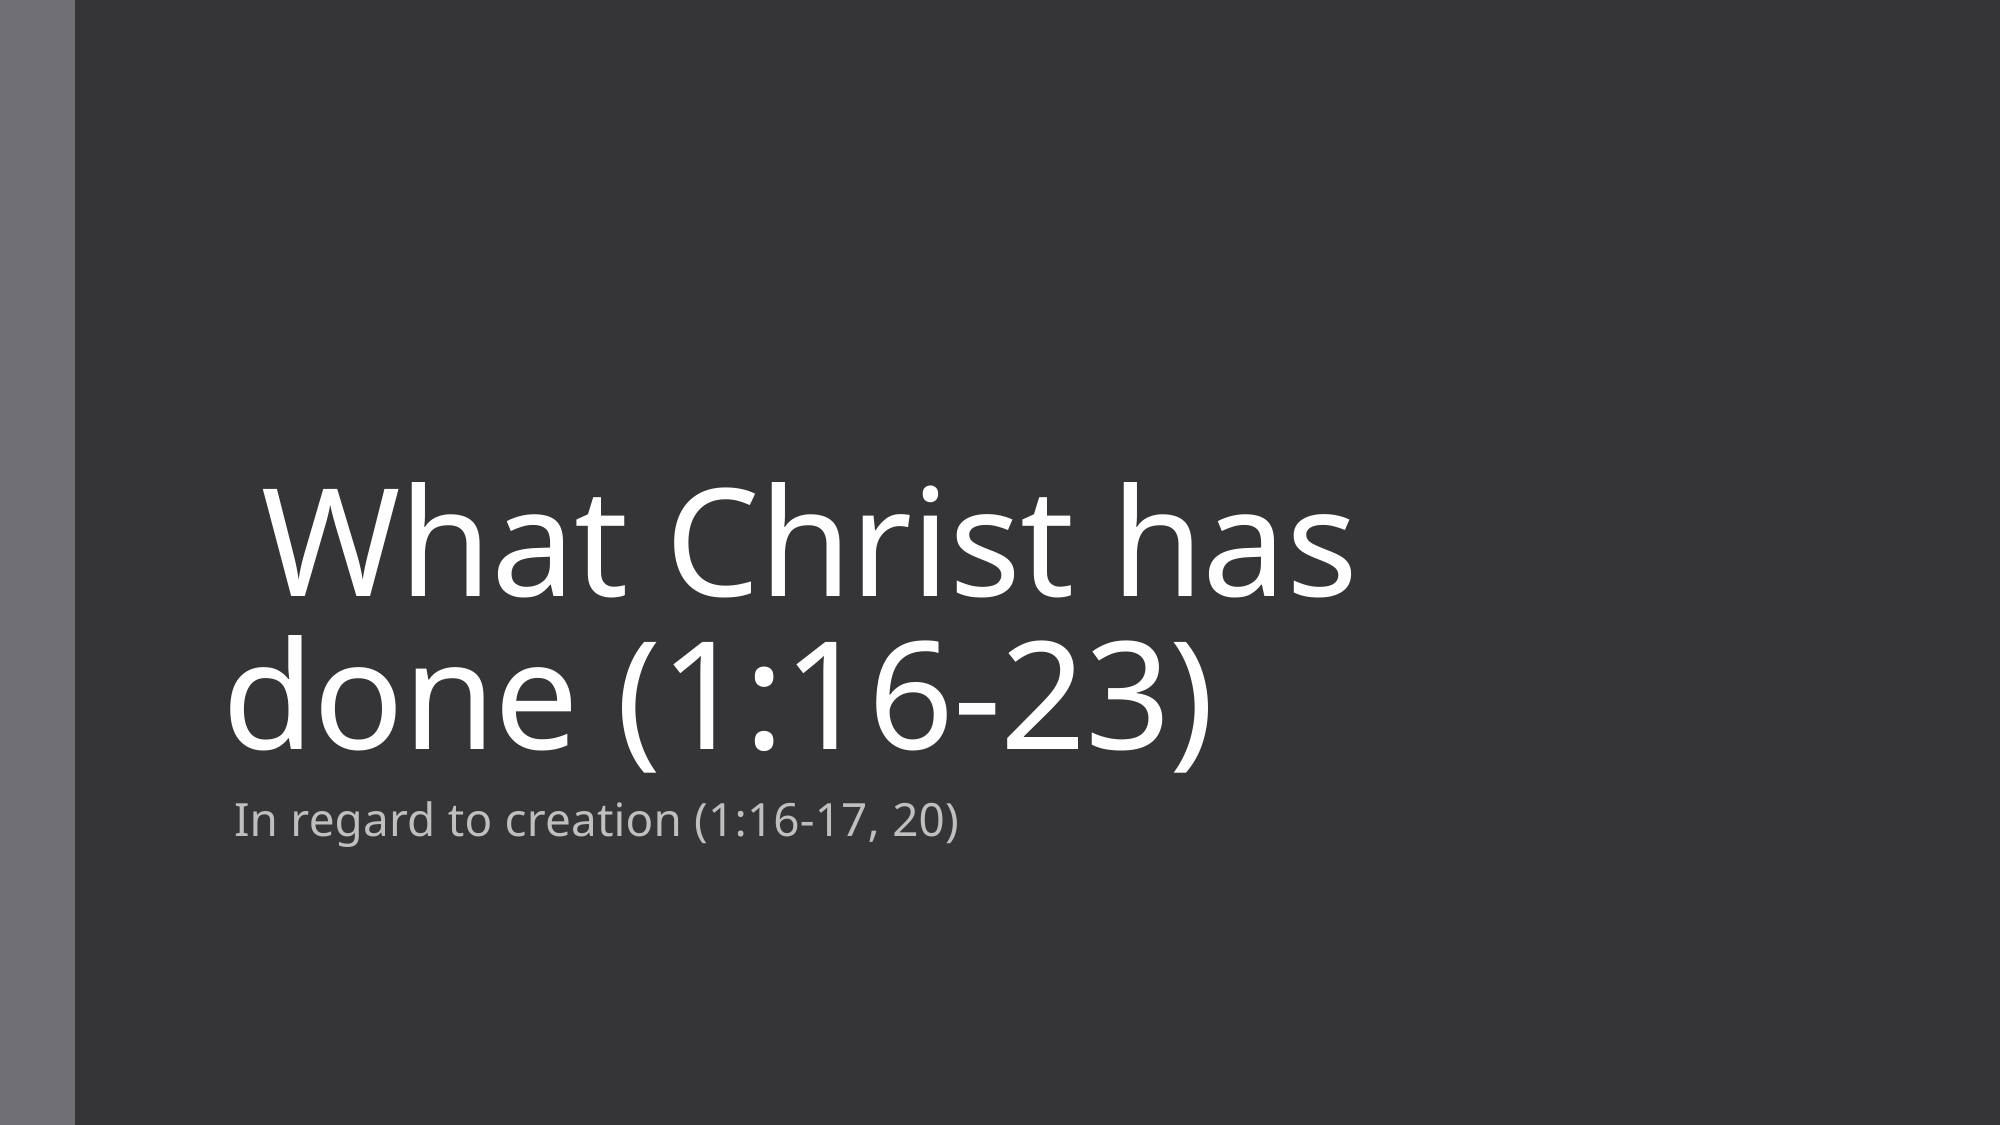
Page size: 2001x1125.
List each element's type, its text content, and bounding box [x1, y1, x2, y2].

subtitle In regard to creation (1:16-17, 20) [206, 787, 1752, 1066]
title What Christ has done (1:16-23) [206, 124, 1752, 787]
